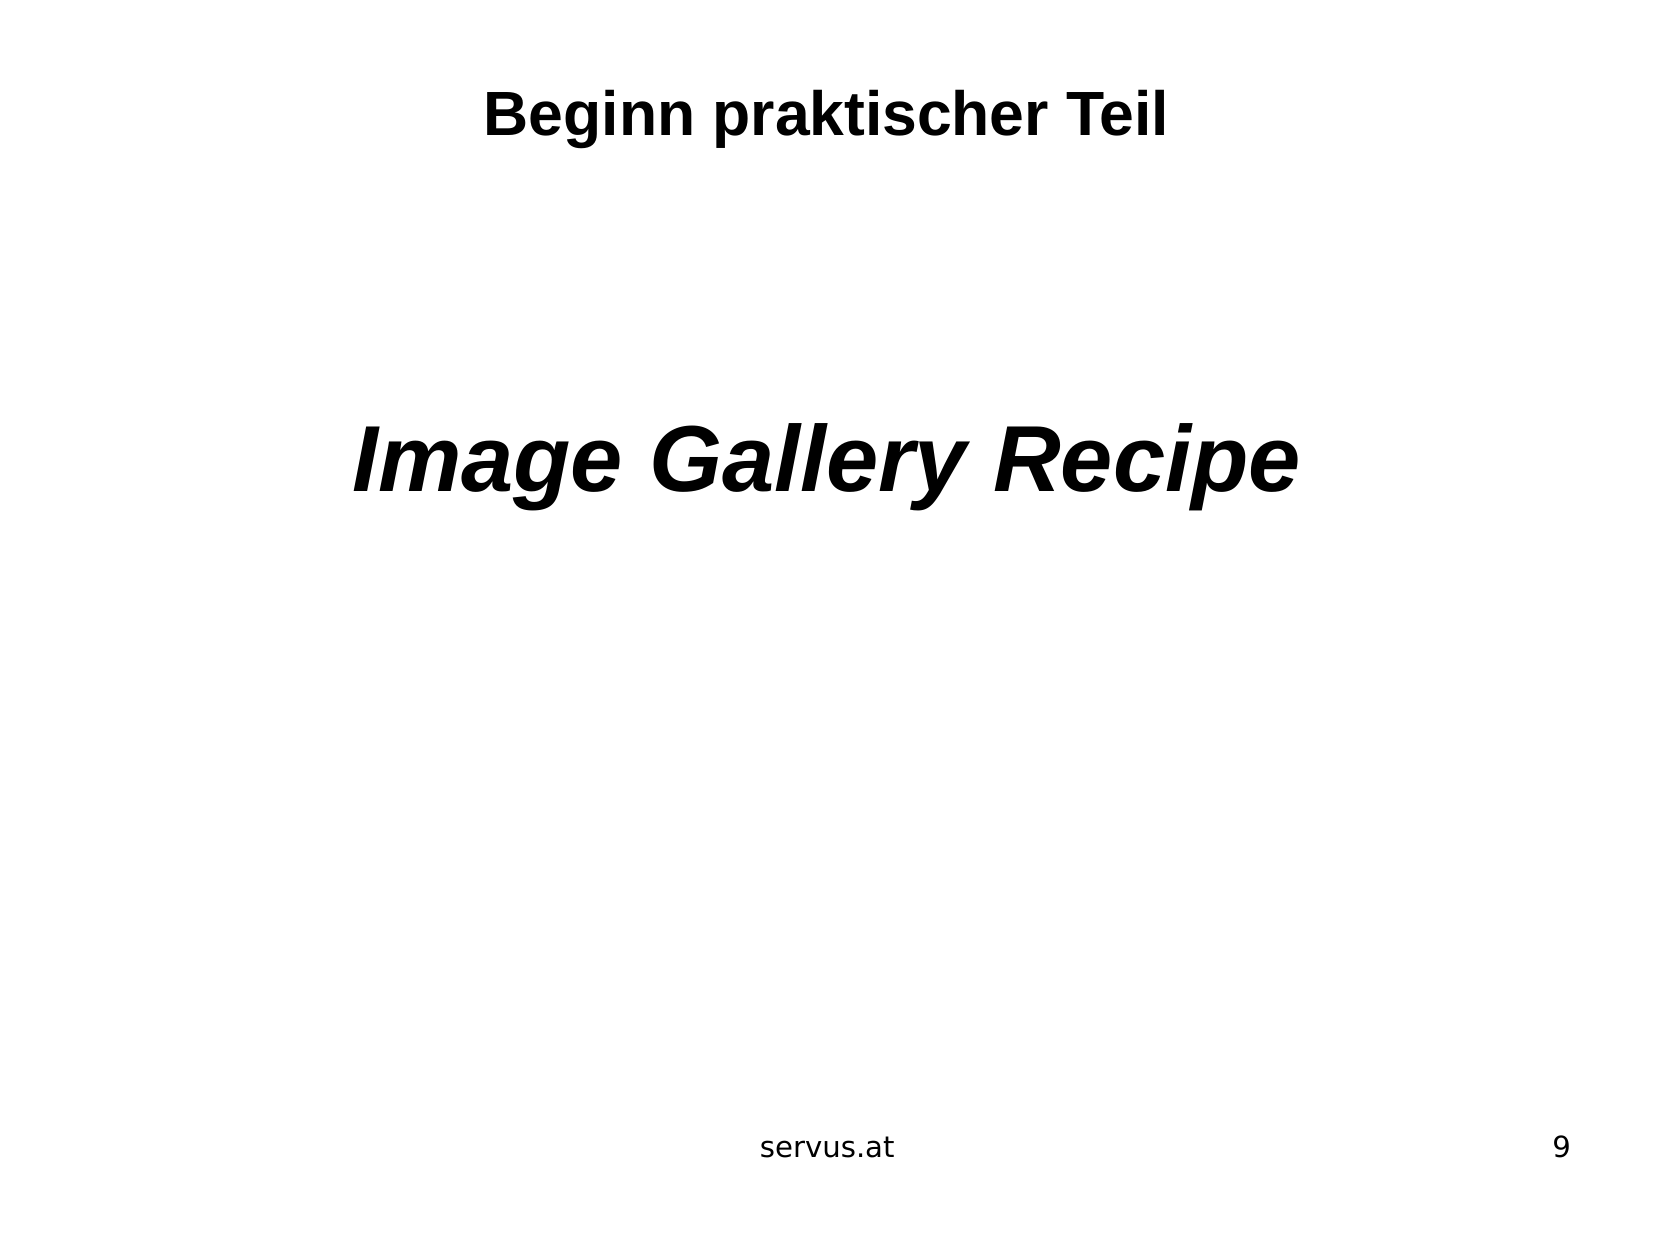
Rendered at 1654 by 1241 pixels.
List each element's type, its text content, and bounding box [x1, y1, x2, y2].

text_box Image Gallery Recipe [88, 190, 1565, 1152]
title Beginn praktischer Teil [82, 49, 1571, 178]
